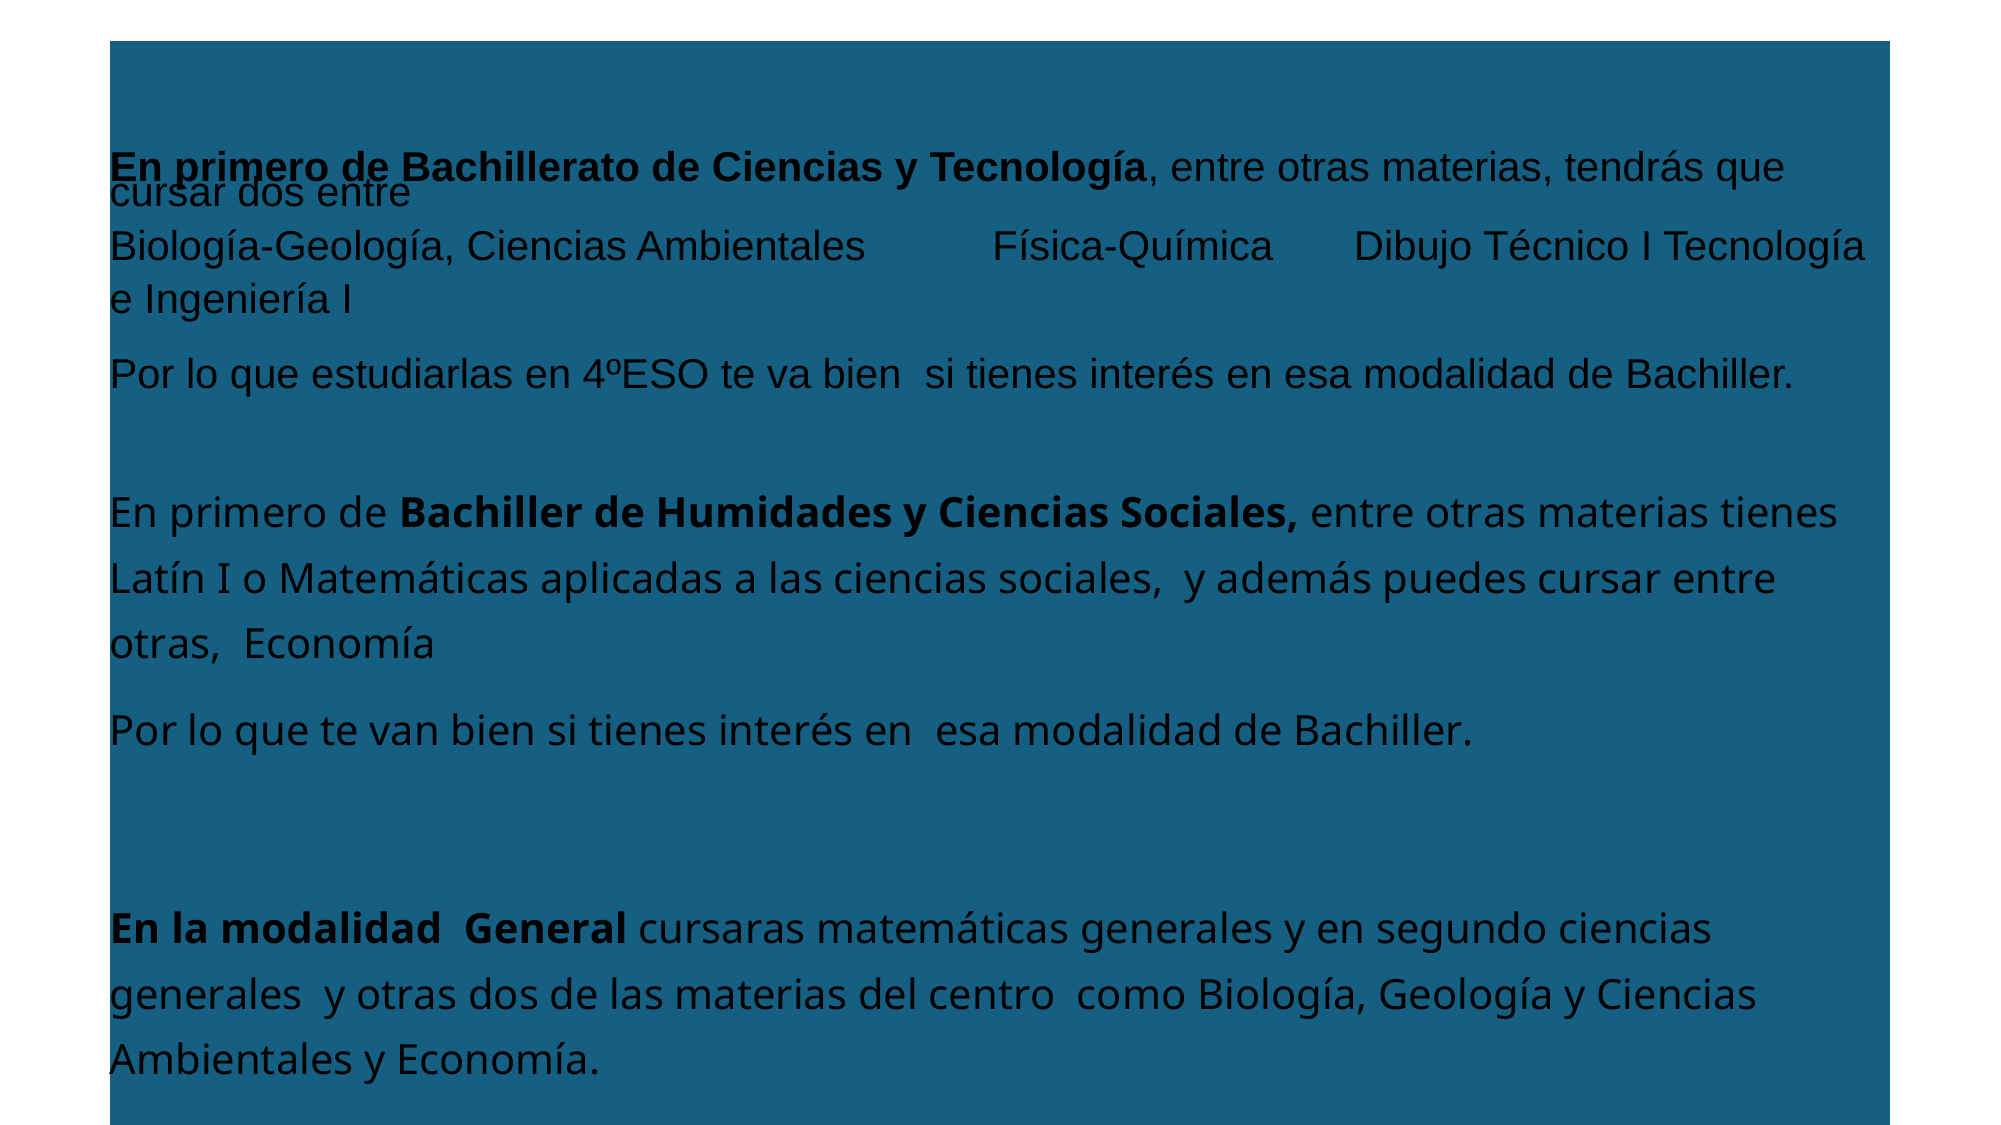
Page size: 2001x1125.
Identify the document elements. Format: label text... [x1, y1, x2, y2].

table_header En primero de Bachillerato de Ciencias y Tecnología, entre otras materias, tendrás que cursar dos entre Biología-Geología, Ciencias Ambientales Física-Química Dibujo Técnico I Tecnología e Ingeniería I Por lo que estudiarlas en 4ºESO te va bien si tienes interés en esa modalidad de Bachiller. [110, 41, 1890, 397]
table_cell En primero de Bachiller de Humidades y Ciencias Sociales, entre otras materias tienes Latín I o Matemáticas aplicadas a las ciencias sociales, y además puedes cursar entre otras, Economía Por lo que te van bien si tienes interés en esa modalidad de Bachiller. En la modalidad General cursaras matemáticas generales y en segundo ciencias generales y otras dos de las materias del centro como Biología, Geología y Ciencias Ambientales y Economía. En artes se puede cursar Dibujo Técnico, Artes Escénicas, Volumen [110, 397, 1890, 1125]
